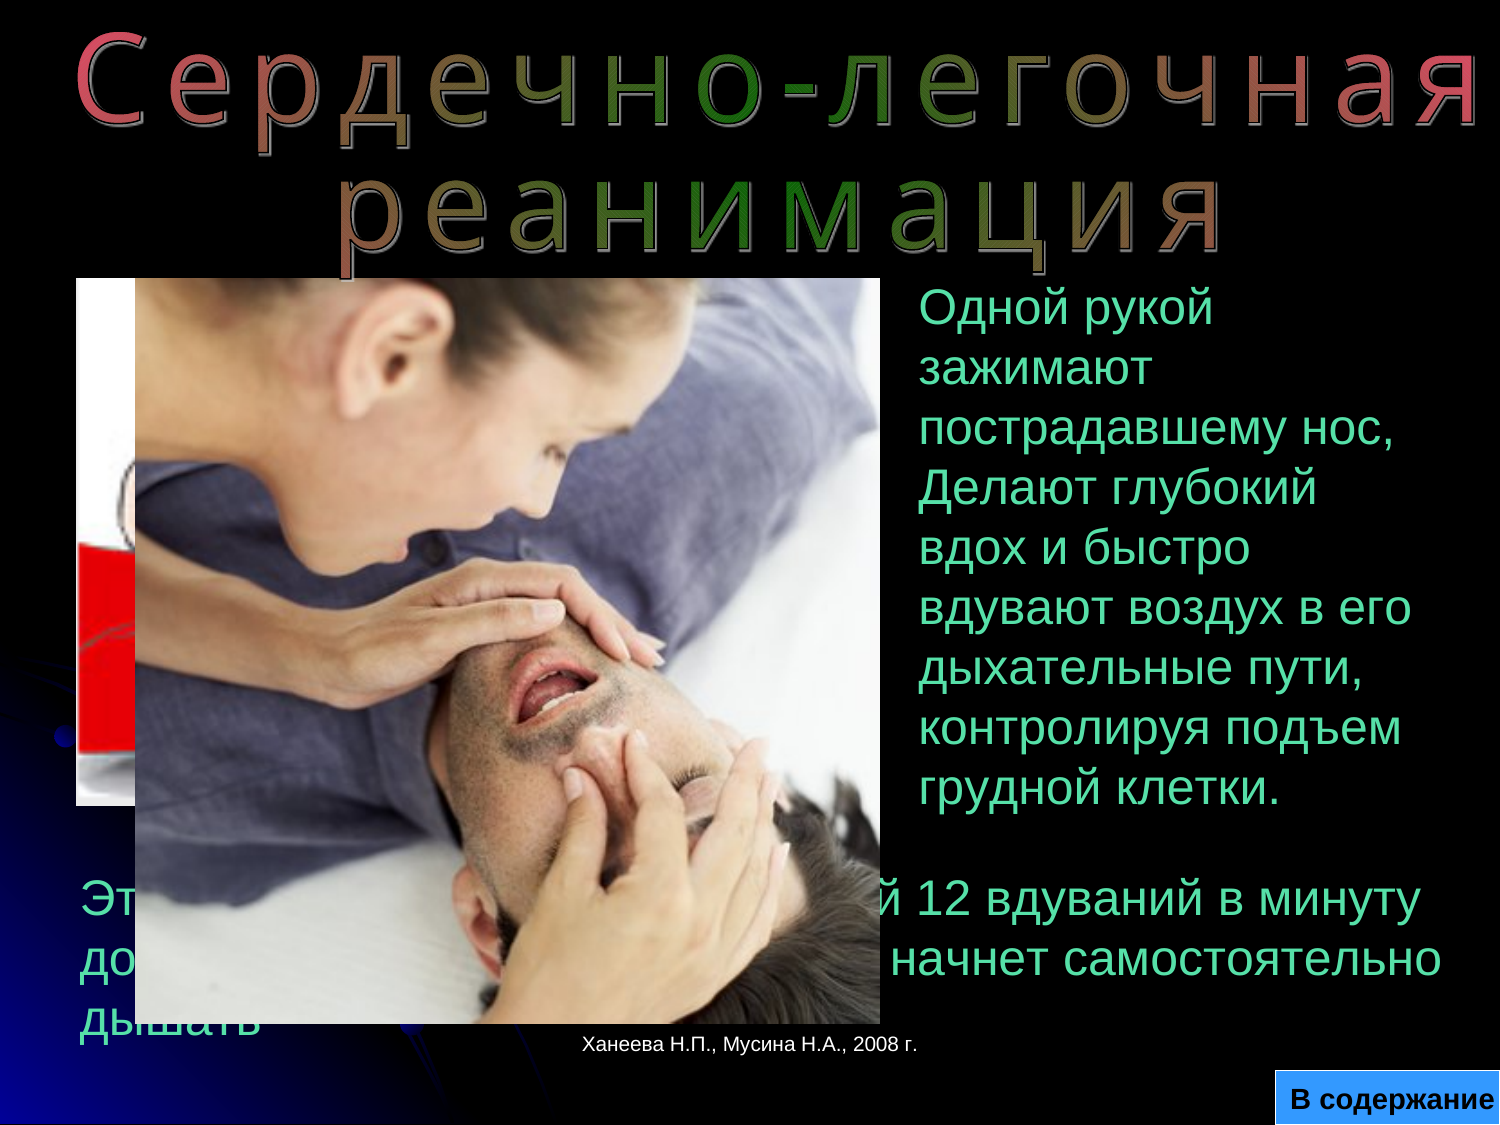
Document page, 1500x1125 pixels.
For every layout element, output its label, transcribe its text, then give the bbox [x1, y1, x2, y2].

text_box Сердечно-легочная реанимация [697, 53, 759, 124]
text_box Сердечно-легочная реанимация [509, 179, 563, 250]
text_box Сердечно-легочная реанимация [1248, 54, 1306, 123]
text_box Сердечно-легочная реанимация [169, 53, 227, 124]
text_box Сердечно-легочная реанимация [690, 180, 749, 249]
text_box Это необходимо делать с частотой 12 вдуваний в минуту до тех пор, пока пострадавший не начнет самостоятельно дышать [64, 857, 1471, 1054]
text_box Сердечно-легочная реанимация [827, 54, 888, 124]
text_box Сердечно-легочная реанимация [596, 180, 655, 249]
text_box Сердечно-легочная реанимация [339, 54, 407, 146]
text_box Сердечно-легочная реанимация [429, 53, 486, 124]
text_box Сердечно-легочная реанимация [1415, 54, 1473, 123]
text_box Сердечно-легочная реанимация [1065, 53, 1127, 124]
text_box Сердечно-легочная реанимация [1006, 54, 1048, 123]
text_box Сердечно-легочная реанимация [340, 179, 399, 279]
text_box Сердечно-легочная реанимация [977, 180, 1043, 273]
text_box Сердечно-легочная реанимация [1337, 53, 1391, 124]
text_box Сердечно-легочная реанимация [1156, 54, 1213, 123]
text_box Сердечно-легочная реанимация [890, 179, 945, 250]
text_box Одной рукой зажимают пострадавшему нос, Делают глубокий вдох и быстро вдувают воздух в его дыхательные пути, контролируя подъем грудной клетки. [903, 266, 1436, 822]
text_box Сердечно-легочная реанимация [607, 54, 665, 123]
text_box Сердечно-легочная реанимация [257, 53, 316, 153]
text_box Сердечно-легочная реанимация [76, 31, 144, 124]
text_box Сердечно-легочная реанимация [785, 180, 857, 249]
text_box Сердечно-легочная реанимация [1071, 180, 1130, 249]
text_box Сердечно-легочная реанимация [426, 179, 484, 250]
text_box Сердечно-легочная реанимация [919, 53, 976, 124]
picture [76, 278, 880, 1024]
text_box Сердечно-легочная реанимация [1158, 180, 1215, 249]
text_box В содержание [1275, 1070, 1500, 1125]
text_box Сердечно-легочная реанимация [515, 54, 572, 123]
